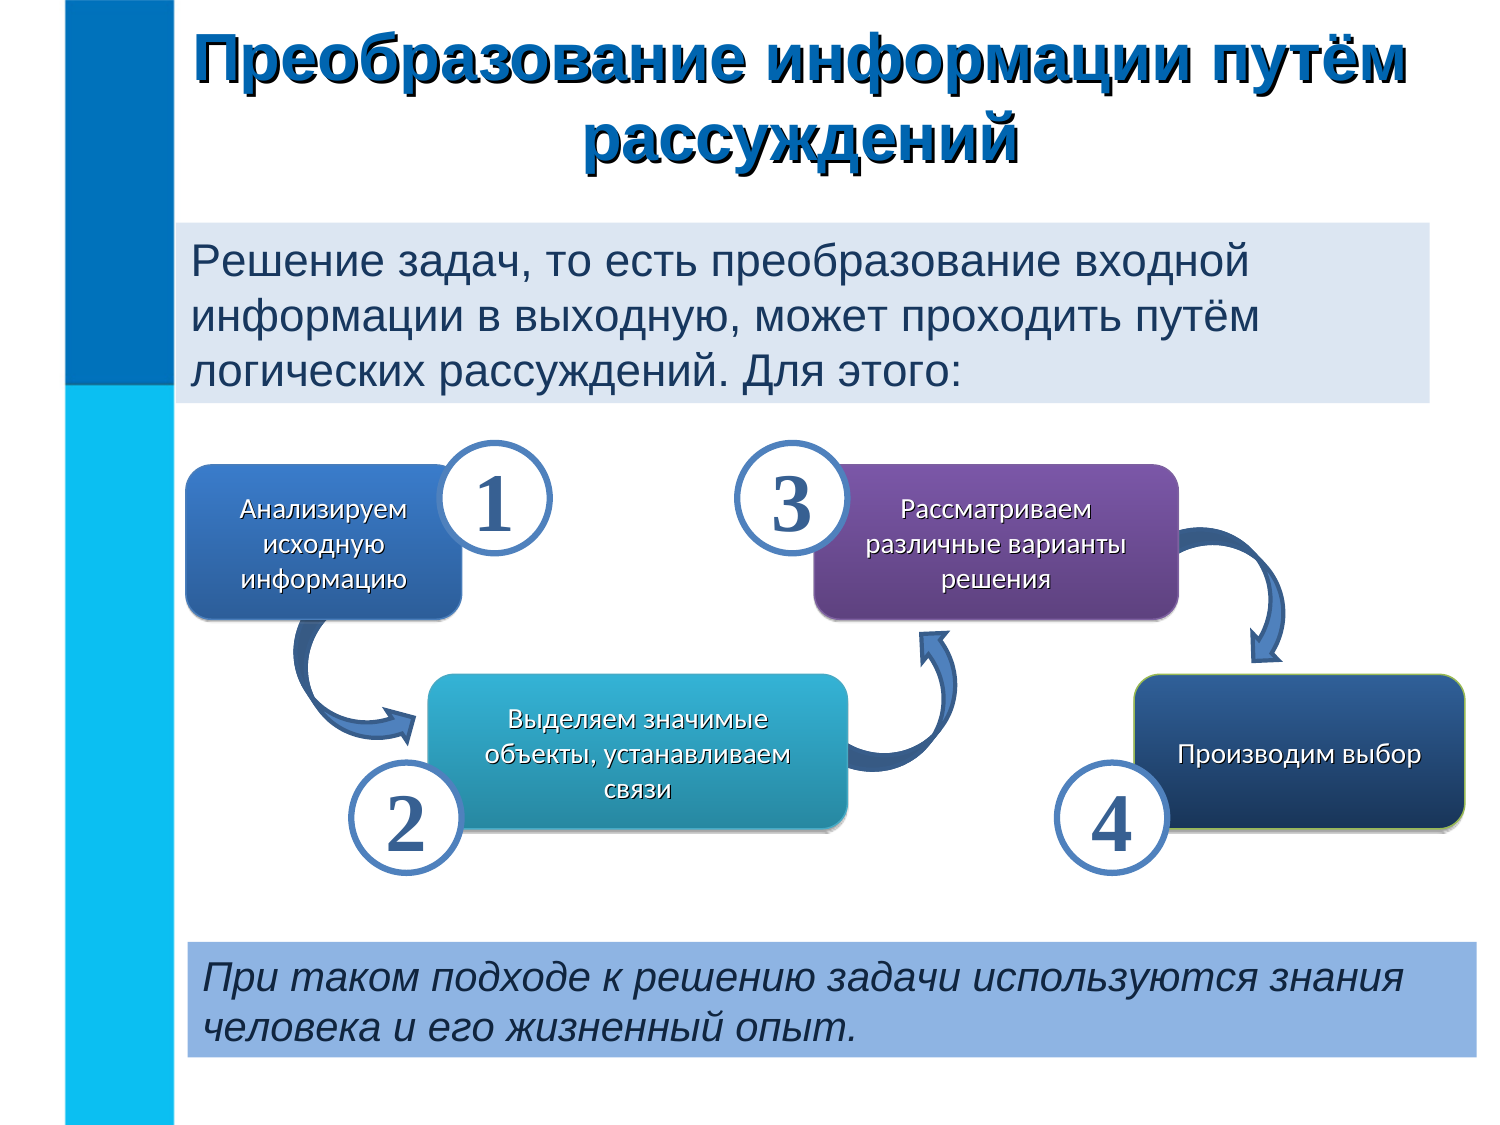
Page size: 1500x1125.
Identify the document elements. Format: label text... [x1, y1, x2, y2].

picture [0, 0, 1500, 1125]
text_box 3 [737, 442, 848, 554]
text_box Решение задач, то есть преобразование входной информации в выходную, может проходить путём логических рассуждений. Для этого: [175, 222, 1430, 404]
text_box При таком подходе к решению задачи используются знания человека и его жизненный опыт. [187, 941, 1477, 1058]
text_box 2 [351, 762, 462, 873]
text_box 1 [439, 442, 550, 554]
text_box Рассматриваем различные варианты решения [814, 464, 1179, 620]
text_box [1179, 529, 1284, 662]
text_box Анализируем исходную информацию [185, 464, 462, 620]
text_box [295, 620, 414, 742]
text_box Выделяем значимые объекты, устанавливаем связи [428, 674, 848, 829]
text_box 4 [1056, 762, 1168, 873]
text_box Производим выбор [1134, 674, 1465, 829]
title Преобразование информации путём рассуждений [175, 0, 1425, 188]
text_box [848, 632, 956, 770]
